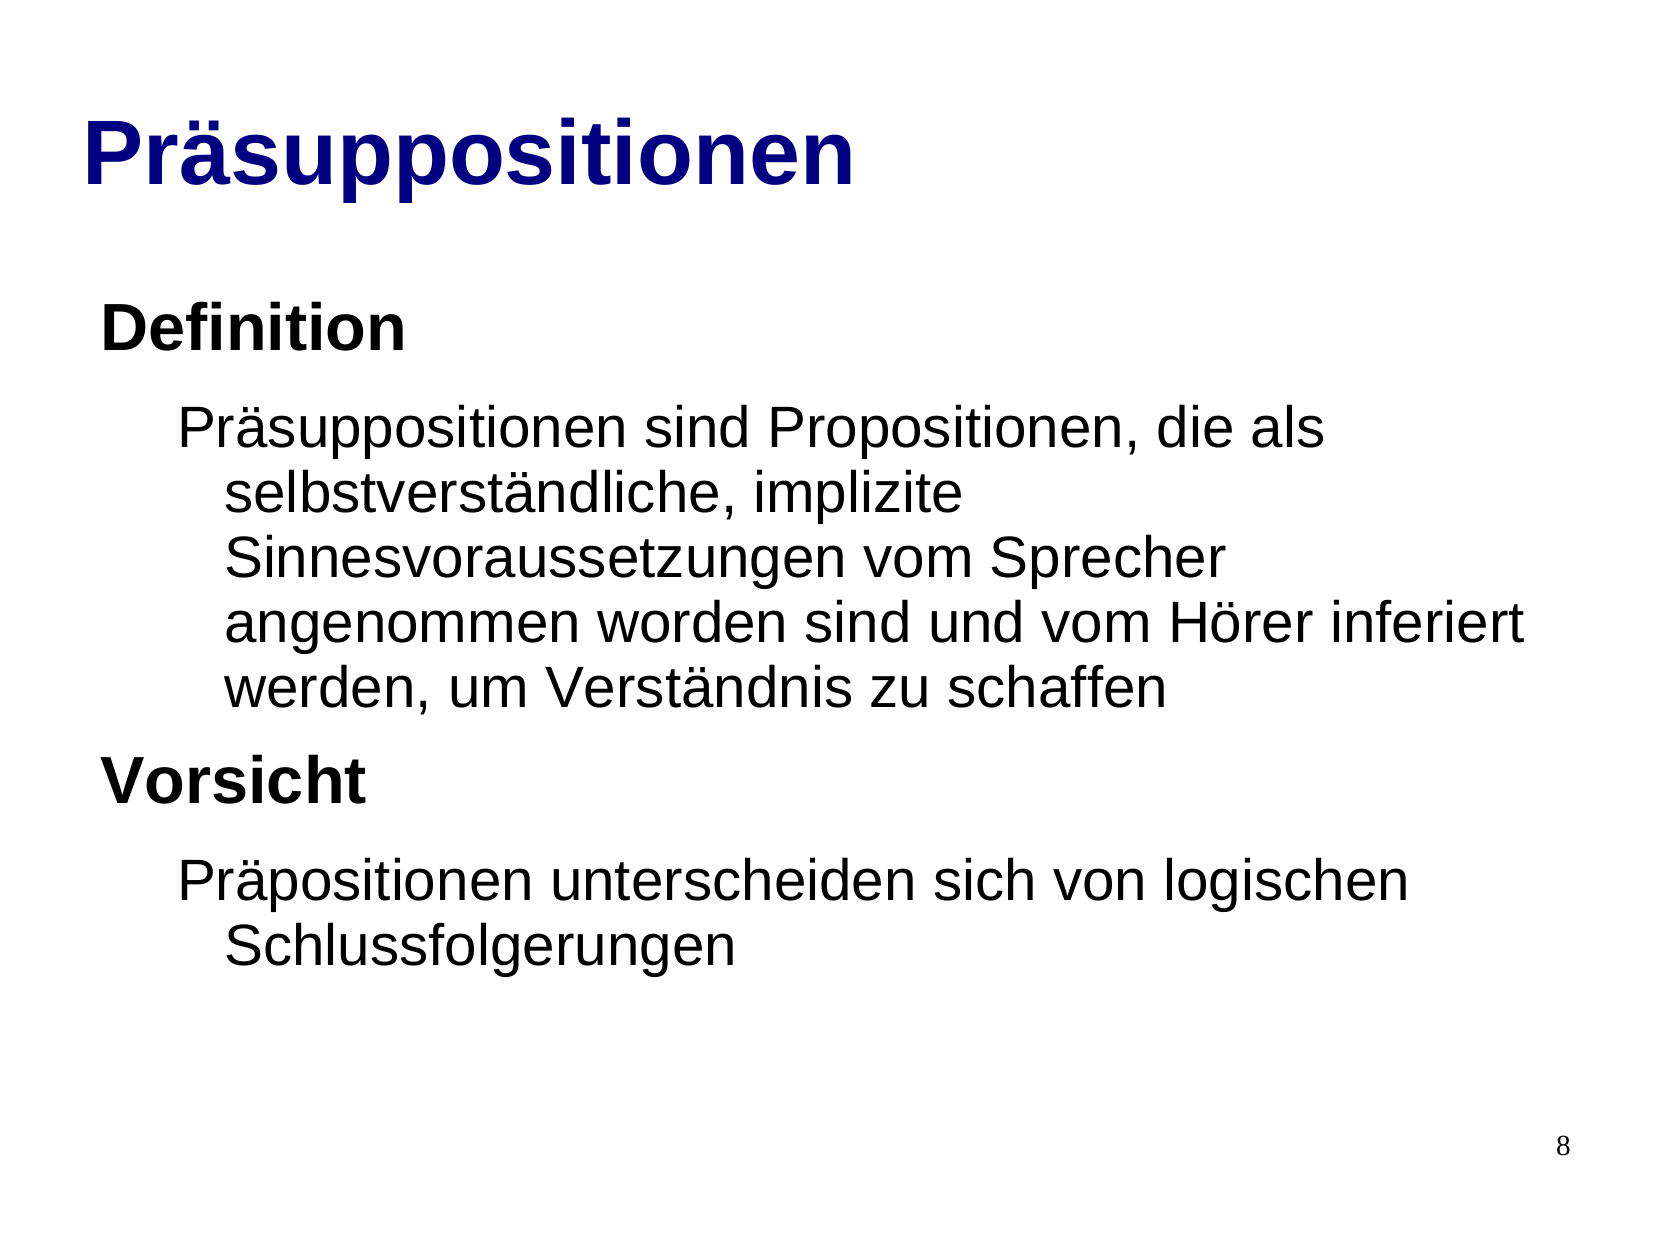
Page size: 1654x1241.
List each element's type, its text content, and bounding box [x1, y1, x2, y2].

list Definition Präsuppositionen sind Propositionen, die als selbstverständliche, implizite Sinnesvoraussetzungen vom Sprecher angenommen worden sind und vom Hörer inferiert werden, um Verständnis zu schaffen Vorsicht Präpositionen unterscheiden sich von logischen Schlussfolgerungen [82, 290, 1571, 1094]
title Präsuppositionen [82, 56, 1571, 250]
